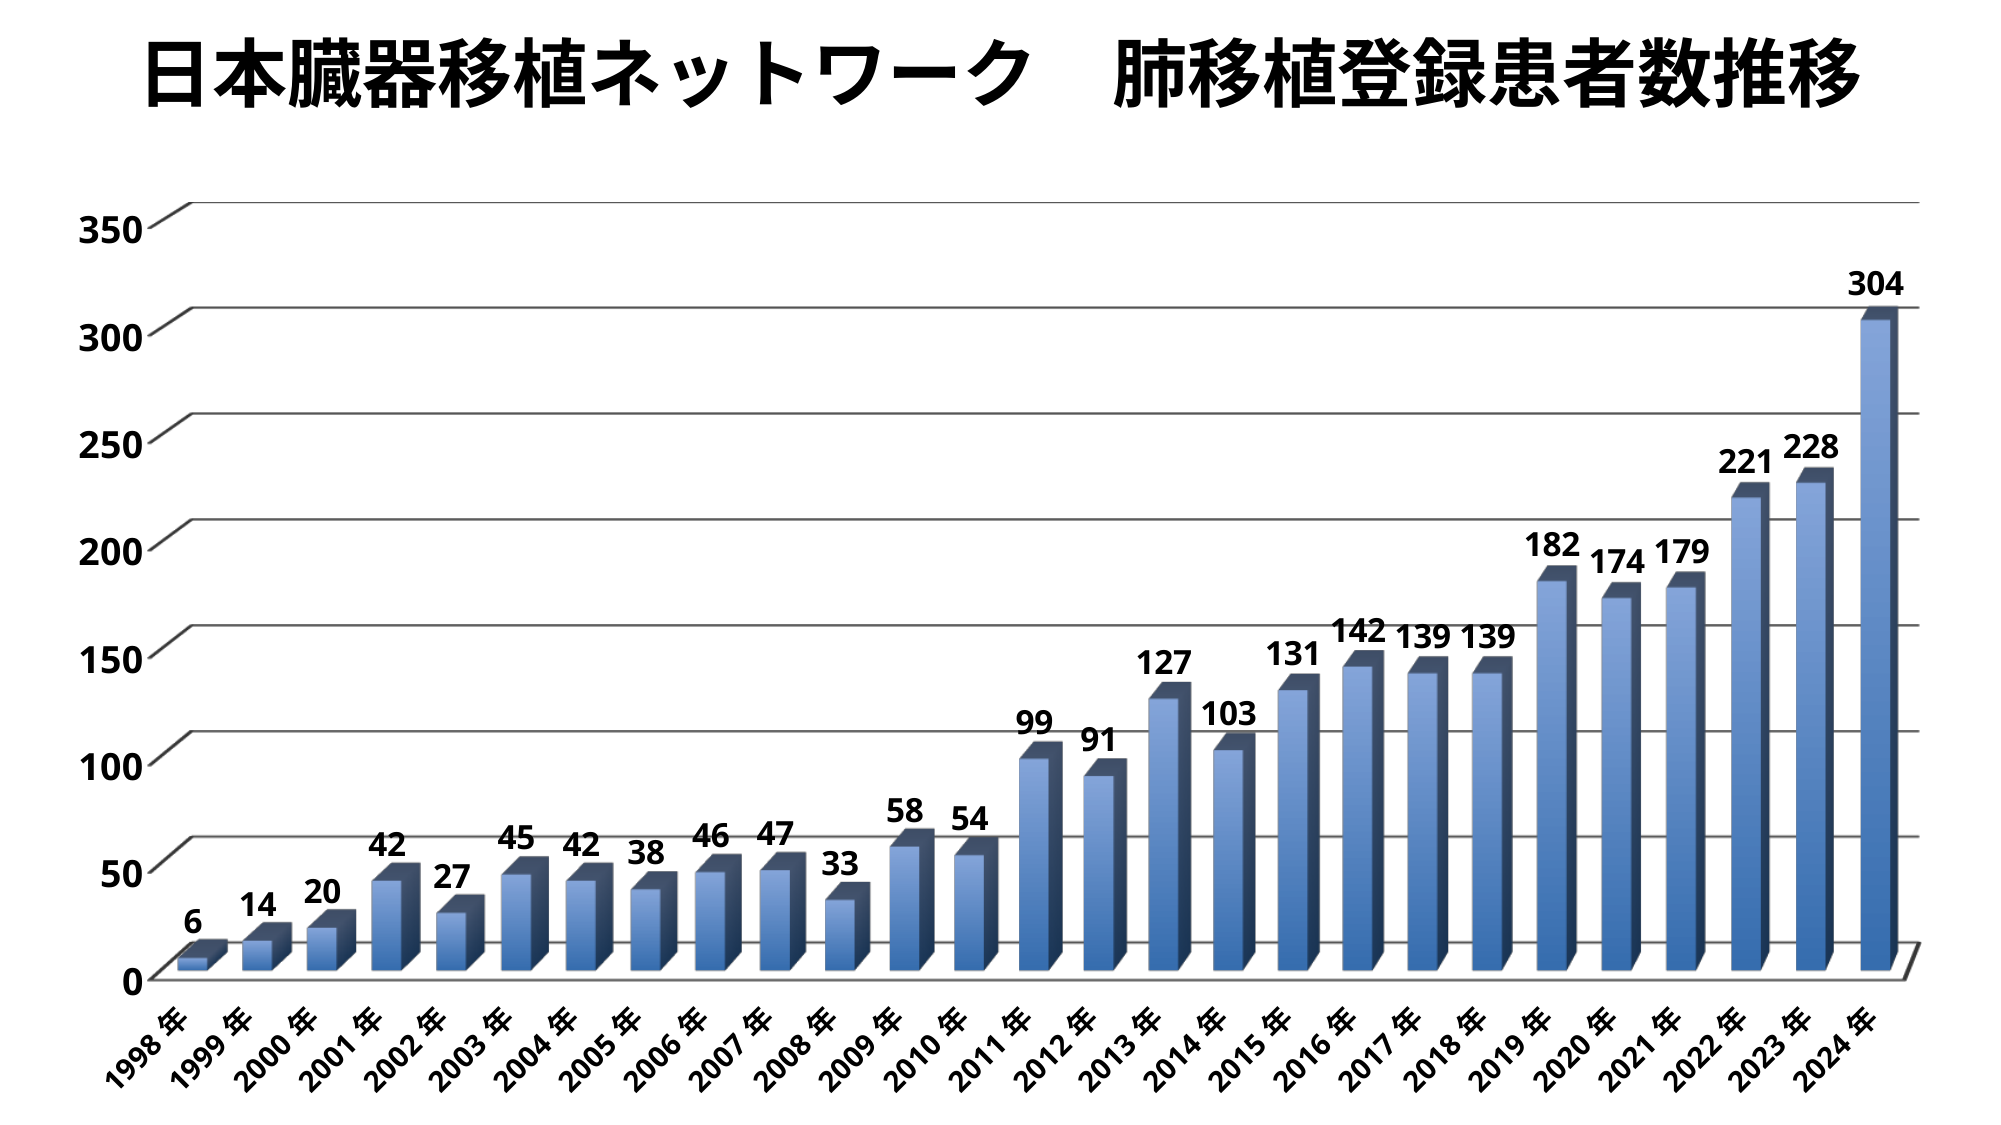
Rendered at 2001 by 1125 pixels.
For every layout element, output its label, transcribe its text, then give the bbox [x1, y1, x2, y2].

text_box 日本臓器移植ネットワーク 肺移植登録患者数推移 [55, 29, 1945, 125]
chart [39, 179, 1961, 1125]
